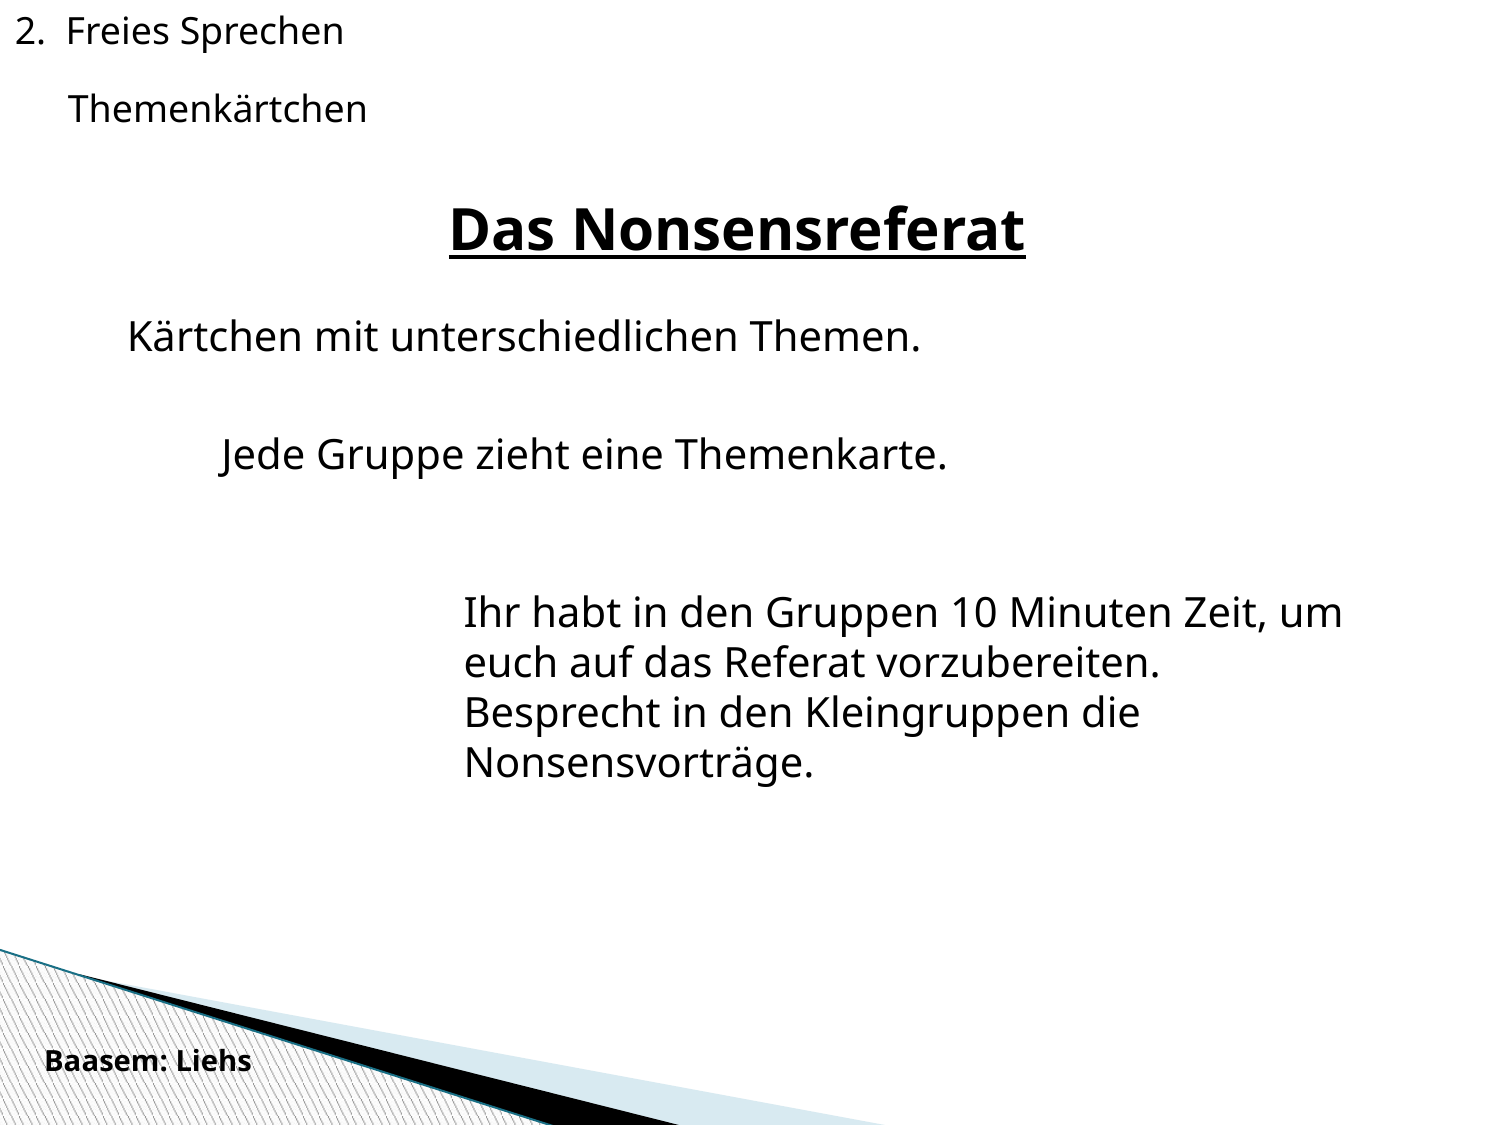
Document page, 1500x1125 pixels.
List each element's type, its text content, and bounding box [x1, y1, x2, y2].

text_box Das Nonsensreferat [360, 184, 1164, 270]
picture [0, 952, 543, 1125]
text_box Kärtchen mit unterschiedlichen Themen. [112, 302, 1270, 368]
text_box 2. Freies Sprechen [0, 0, 591, 60]
text_box Themenkärtchen [53, 78, 508, 183]
text_box Baasem: Liehs [29, 1034, 325, 1085]
text_box Jede Gruppe zieht eine Themenkarte. [206, 420, 1376, 486]
text_box Ihr habt in den Gruppen 10 Minuten Zeit, um euch auf das Referat vorzubereiten. Besprecht in den Kleingruppen die Nonsensvorträge. [448, 578, 1406, 794]
